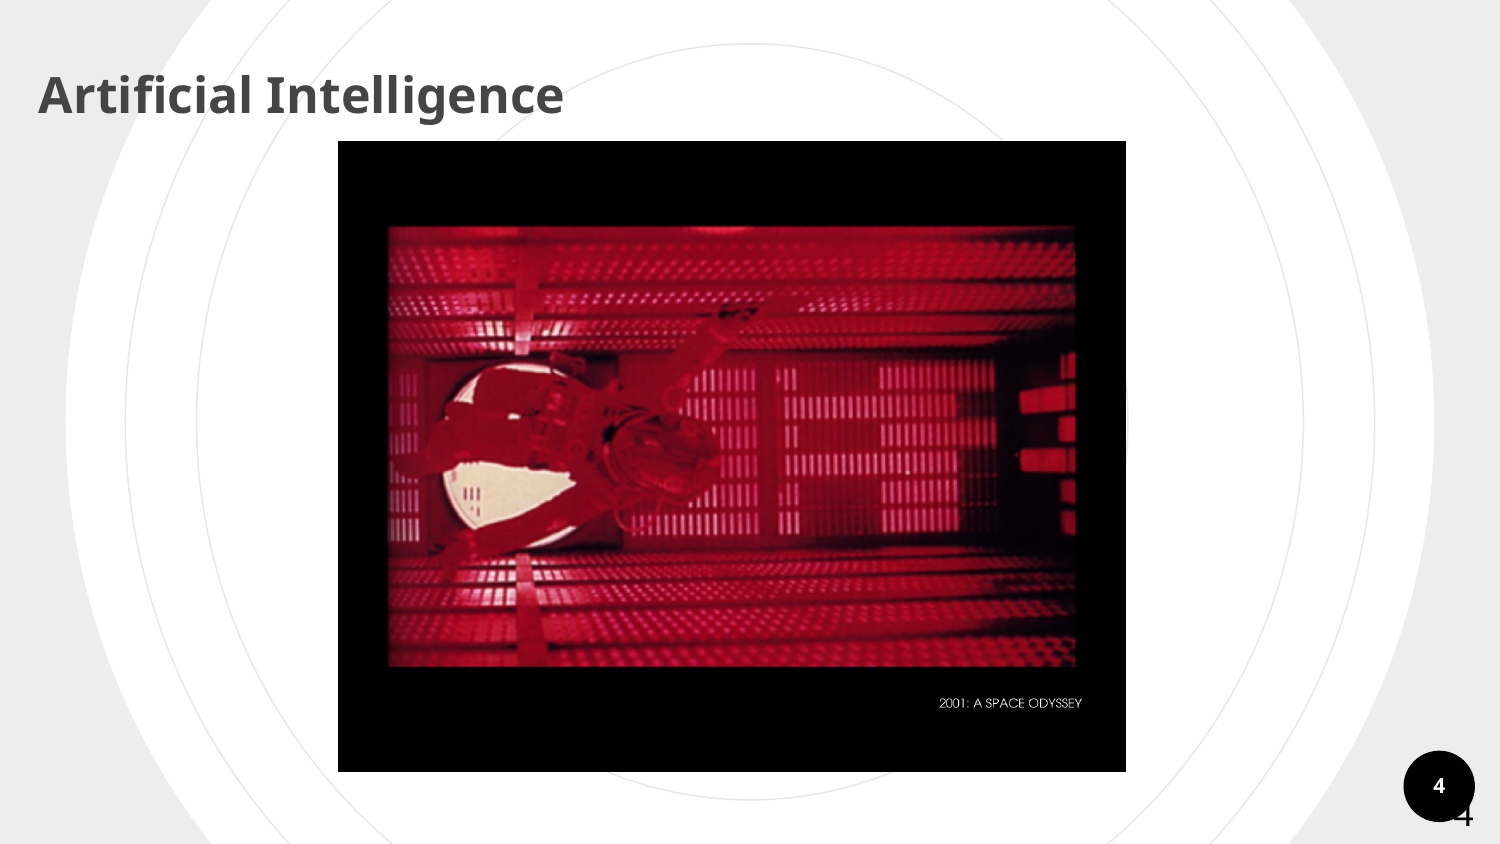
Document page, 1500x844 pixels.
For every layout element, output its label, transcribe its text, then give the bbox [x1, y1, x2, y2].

slide_number 1 [1403, 750, 1475, 823]
picture [338, 141, 1126, 772]
text_box Artificial Intelligence [38, 39, 1461, 149]
